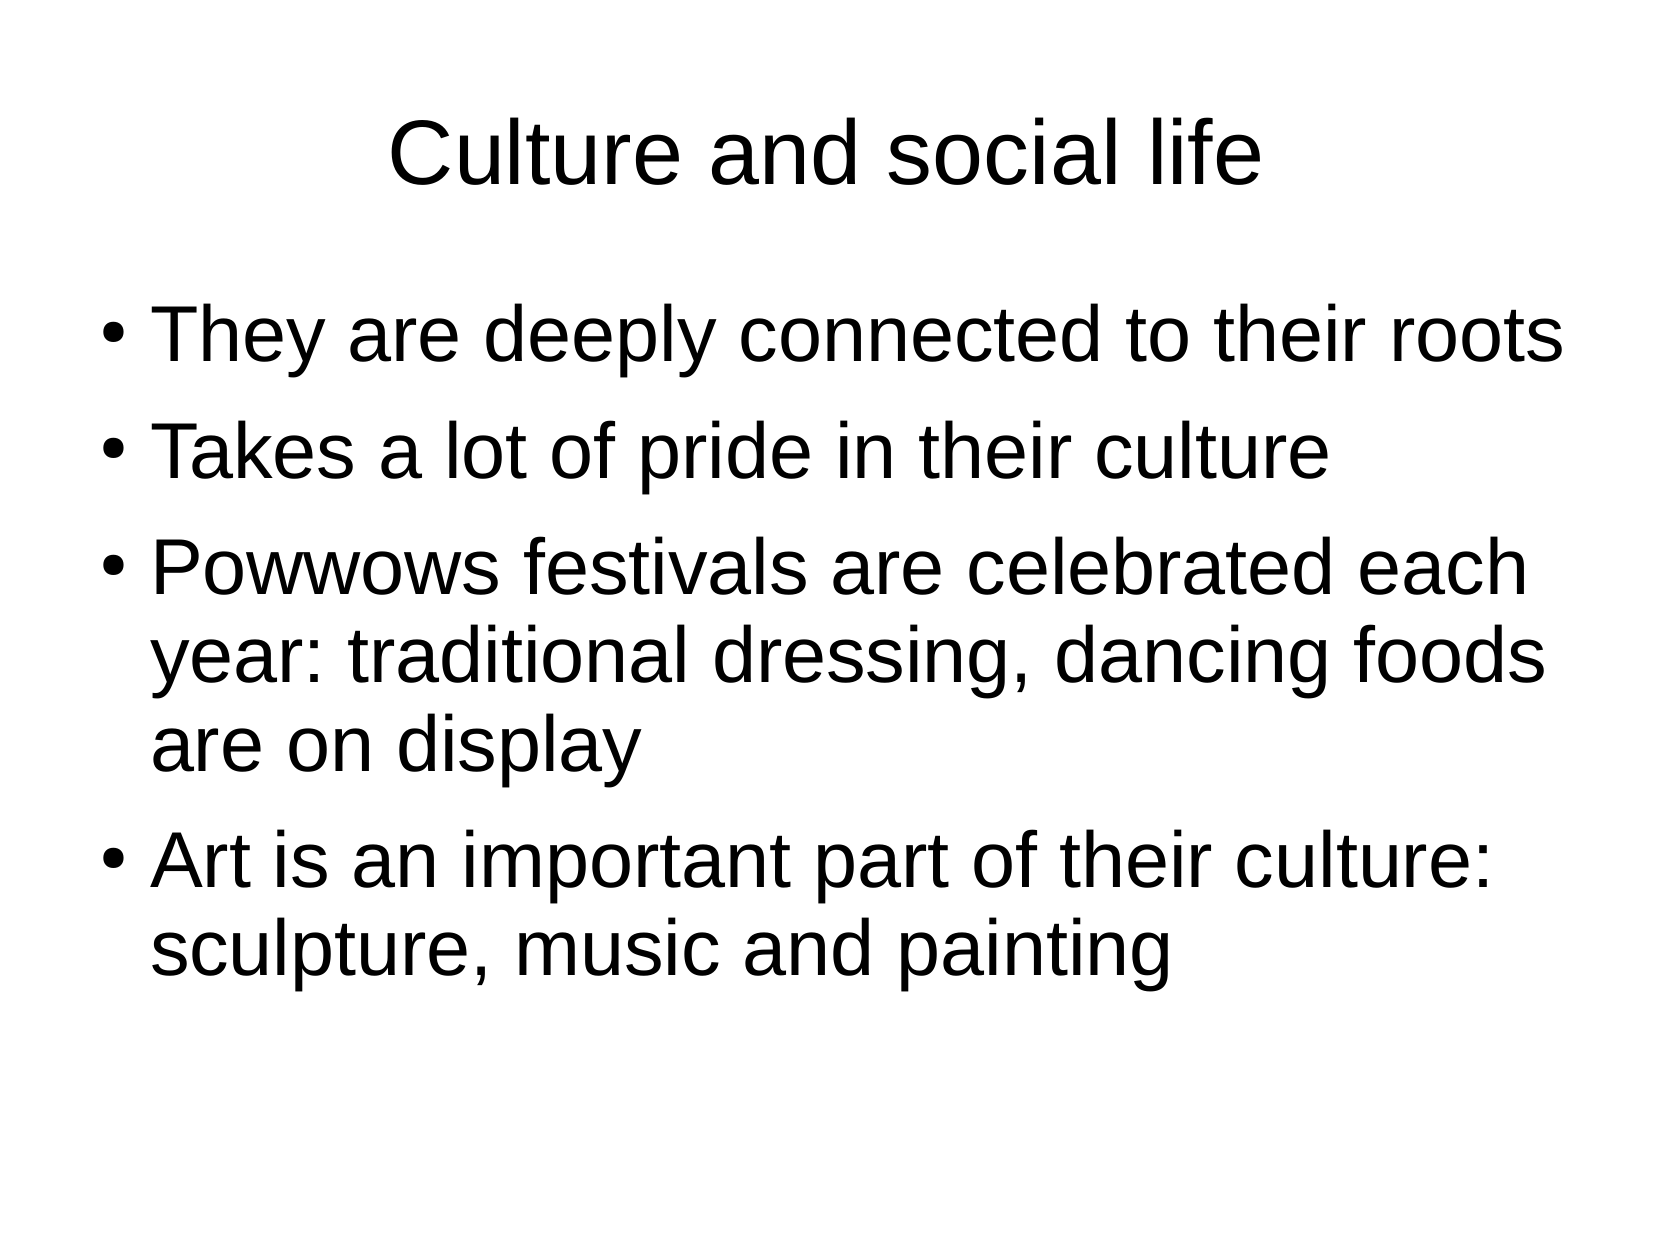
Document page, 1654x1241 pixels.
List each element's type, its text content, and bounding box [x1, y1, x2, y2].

title Culture and social life [82, 49, 1571, 257]
list They are deeply connected to their roots Takes a lot of pride in their culture Powwows festivals are celebrated each year: traditional dressing, dancing foods are on display Art is an important part of their culture: sculpture, music and painting [82, 290, 1571, 1010]
